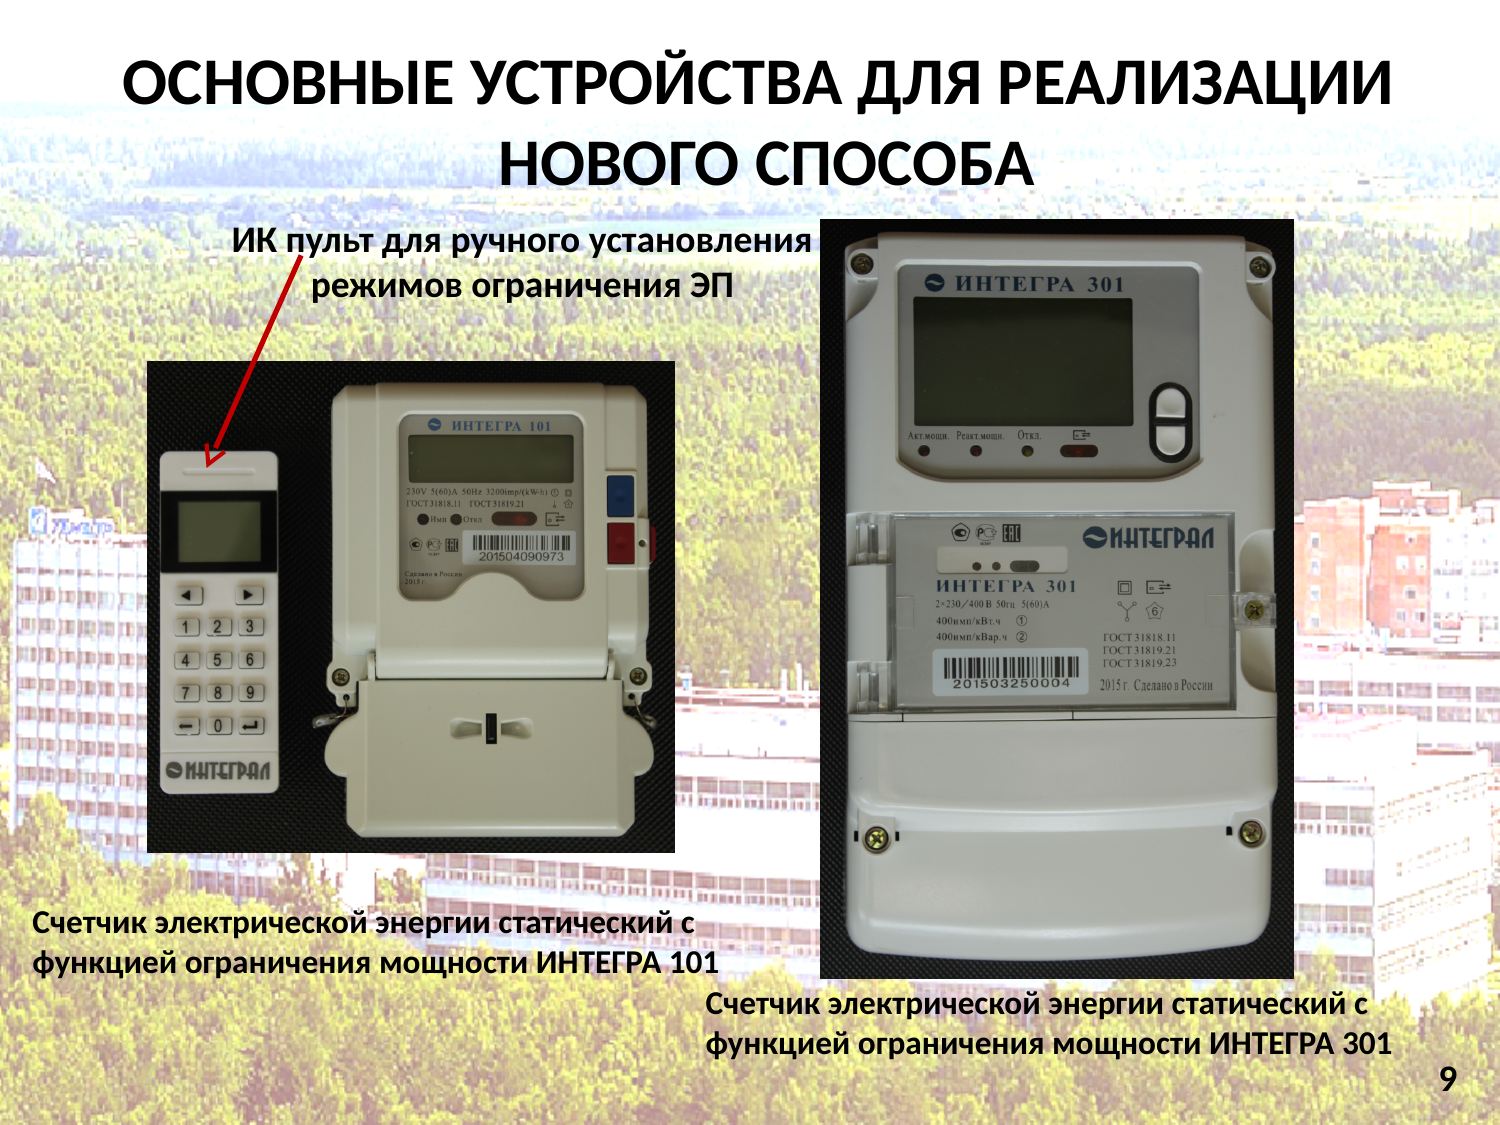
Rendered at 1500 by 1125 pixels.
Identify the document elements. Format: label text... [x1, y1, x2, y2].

text_box Счетчик электрической энергии статический с функцией ограничения мощности ИНТЕГРА 101 [17, 893, 774, 988]
text_box ОСНОВНЫЕ УСТРОЙСТВА ДЛЯ РЕАЛИЗАЦИИ НОВОГО СПОСОБА [107, 30, 1411, 206]
picture [0, 0, 1500, 1125]
text_box ИК пульт для ручного установления режимов ограничения ЭП [147, 208, 898, 313]
text_box Счетчик электрической энергии статический с функцией ограничения мощности ИНТЕГРА 301 [690, 973, 1441, 1069]
text_box 9 [1423, 1046, 1473, 1107]
